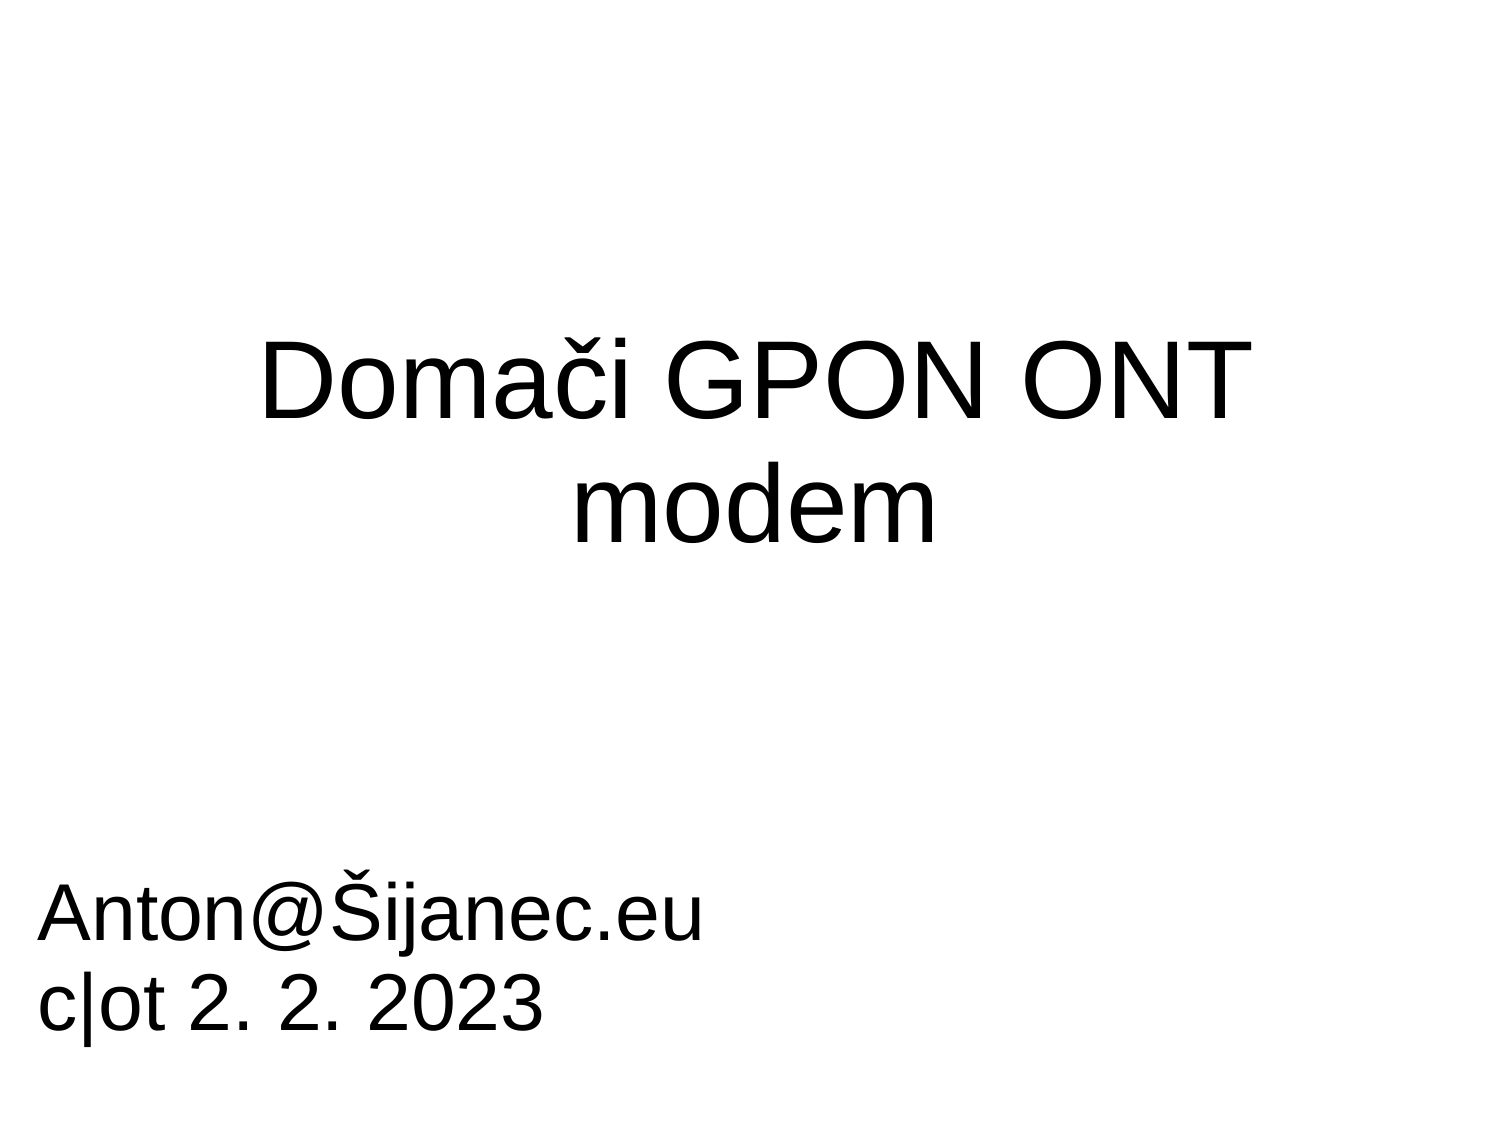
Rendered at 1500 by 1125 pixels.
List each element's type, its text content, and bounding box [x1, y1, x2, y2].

subtitle Anton@Šijanec.eu c|ot 2. 2. 2023 [37, 823, 739, 1093]
title Domači GPON ONT modem [80, 318, 1431, 566]
